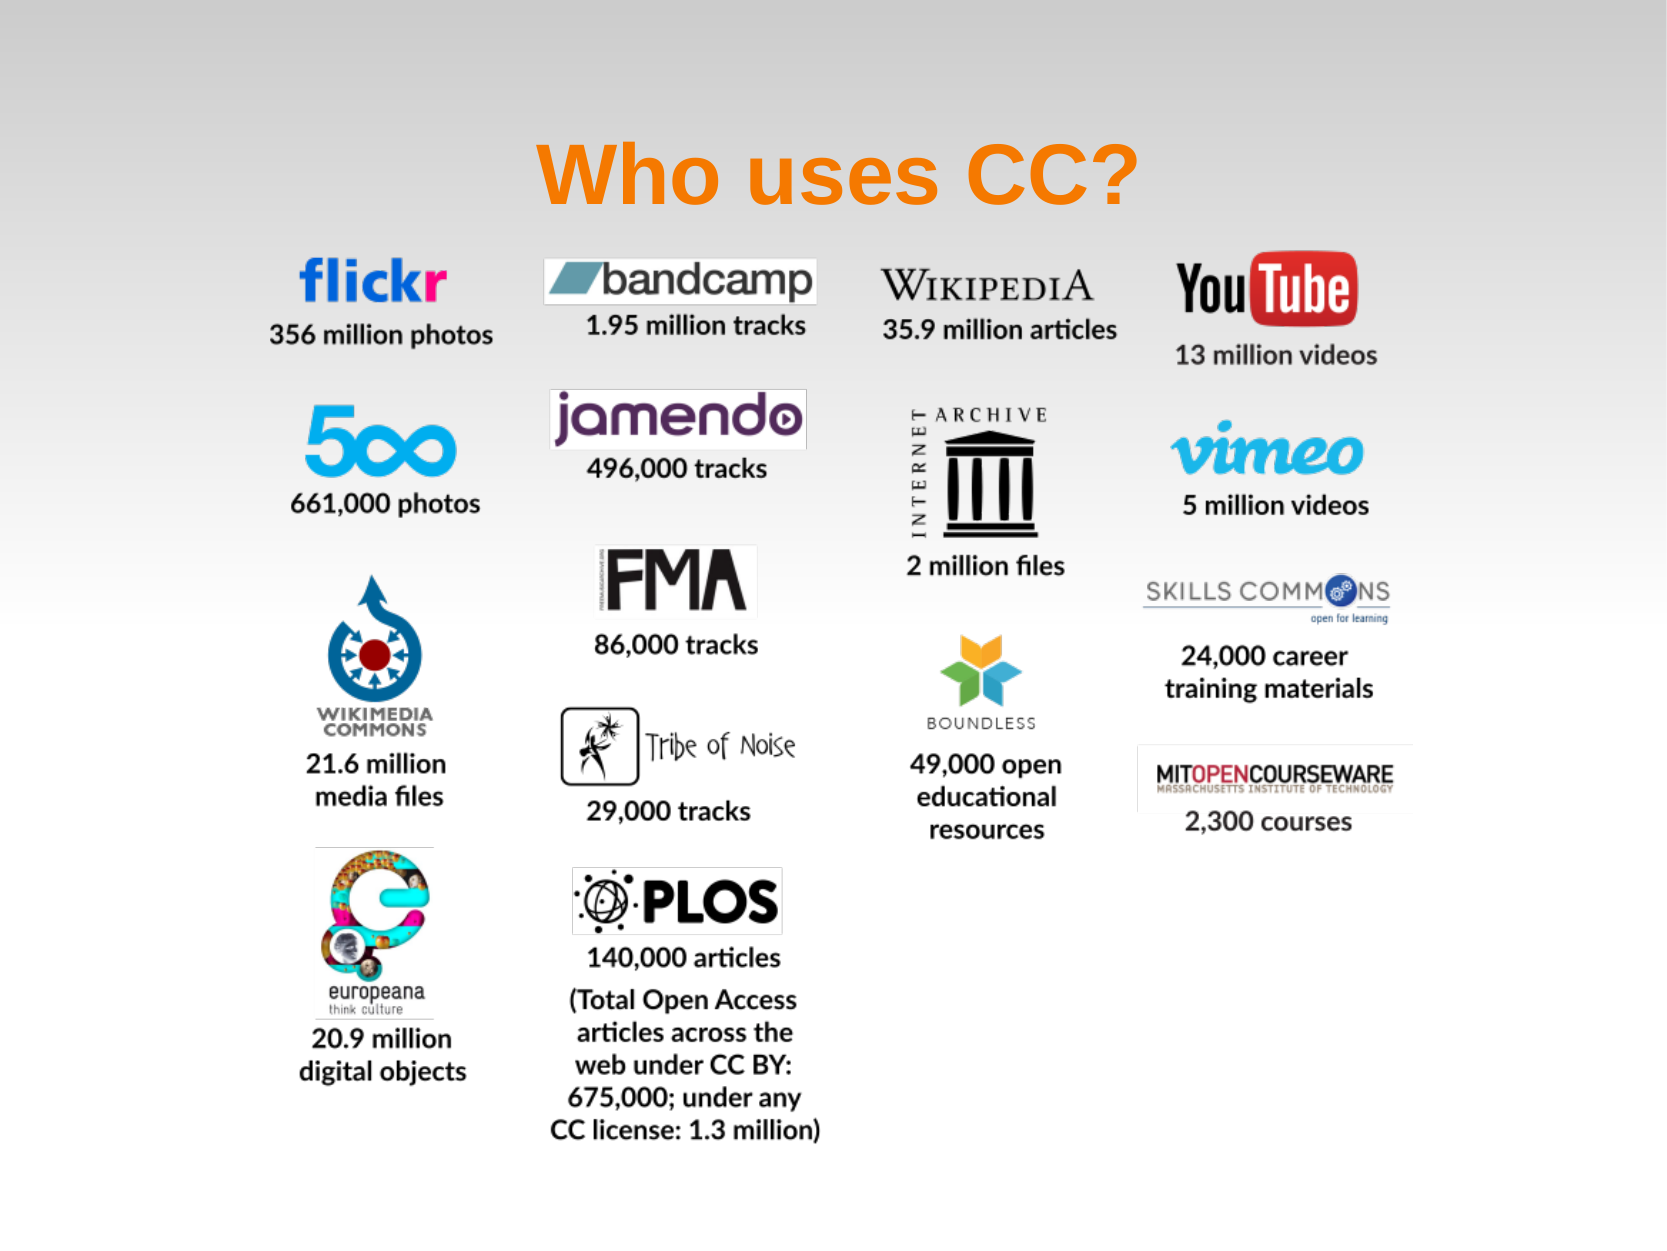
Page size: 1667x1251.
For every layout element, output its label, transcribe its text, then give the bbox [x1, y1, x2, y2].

title Who uses CC? [83, 51, 1596, 272]
picture [0, 0, 1667, 1250]
